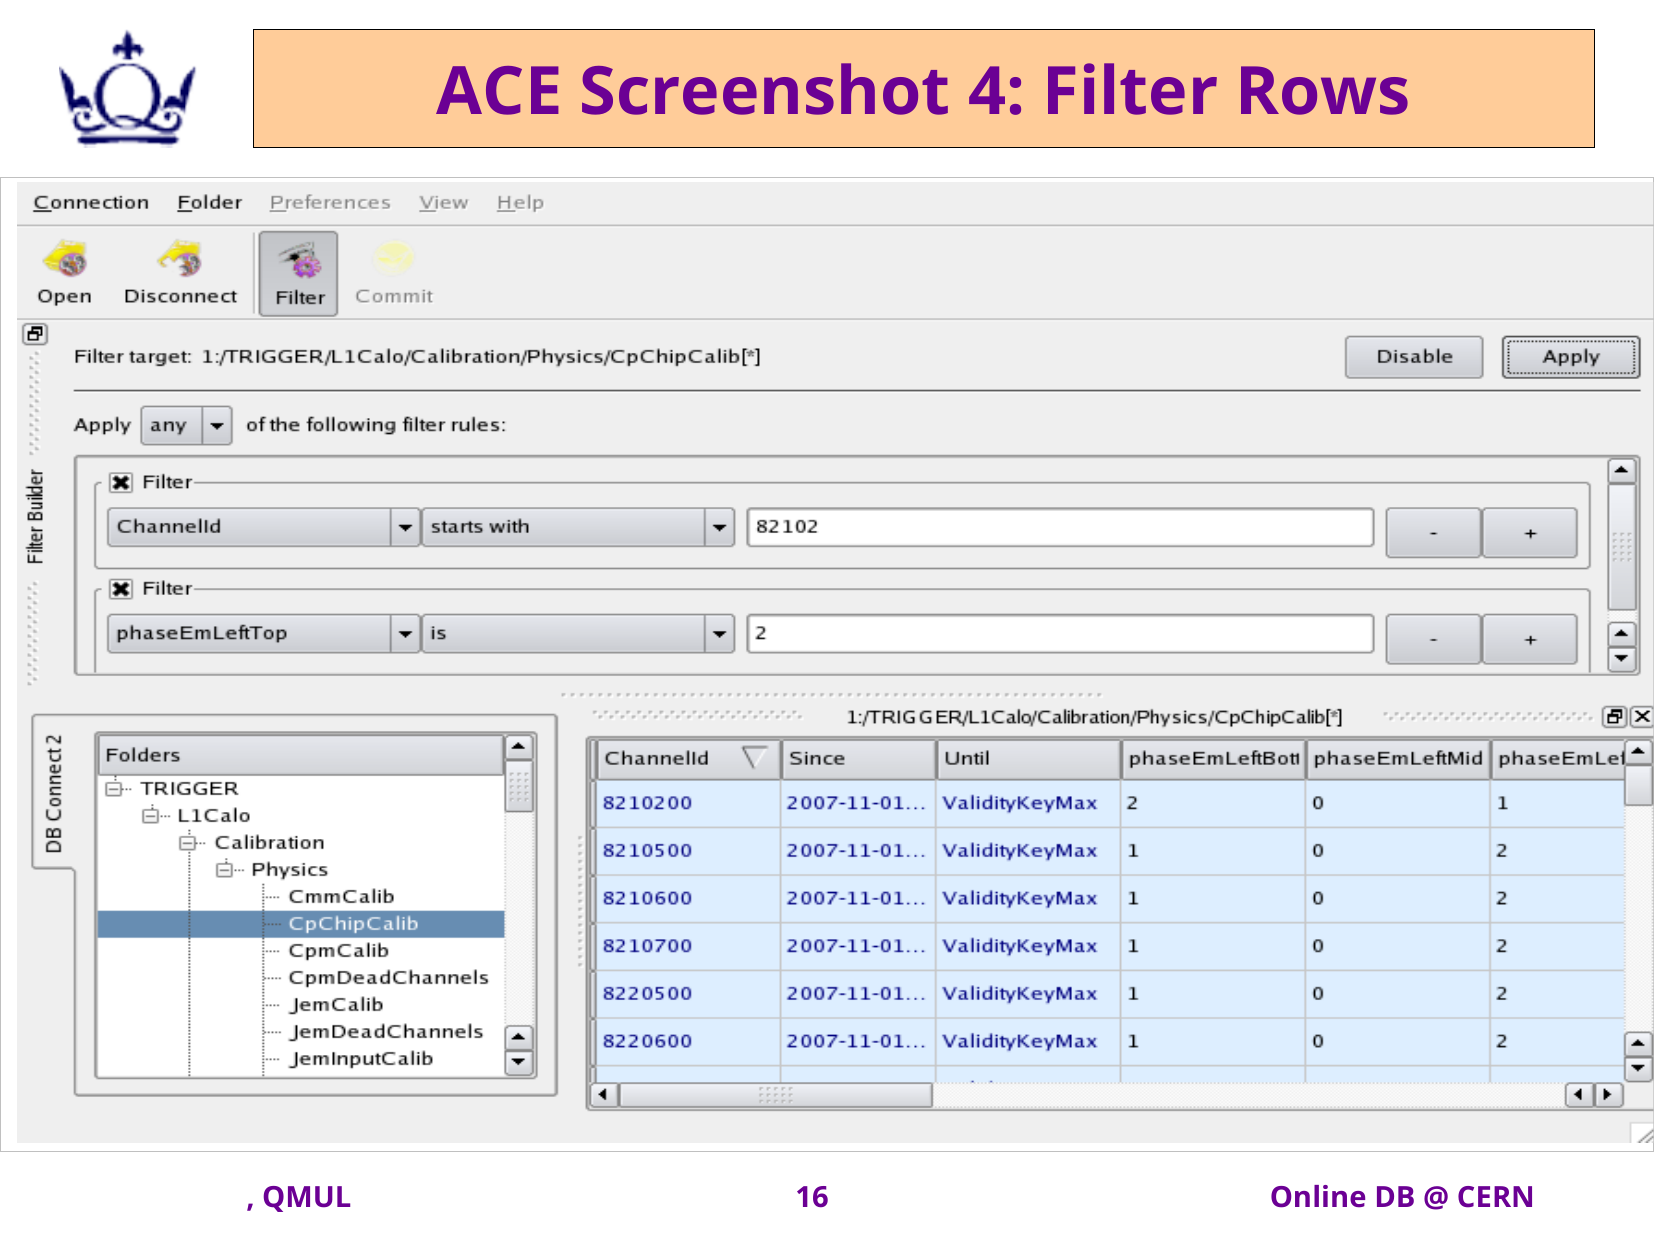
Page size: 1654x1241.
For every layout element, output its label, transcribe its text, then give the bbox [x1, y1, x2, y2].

picture [59, 29, 200, 148]
picture [17, 182, 1654, 1143]
title ACE Screenshot 4: Filter Rows [253, 29, 1595, 148]
